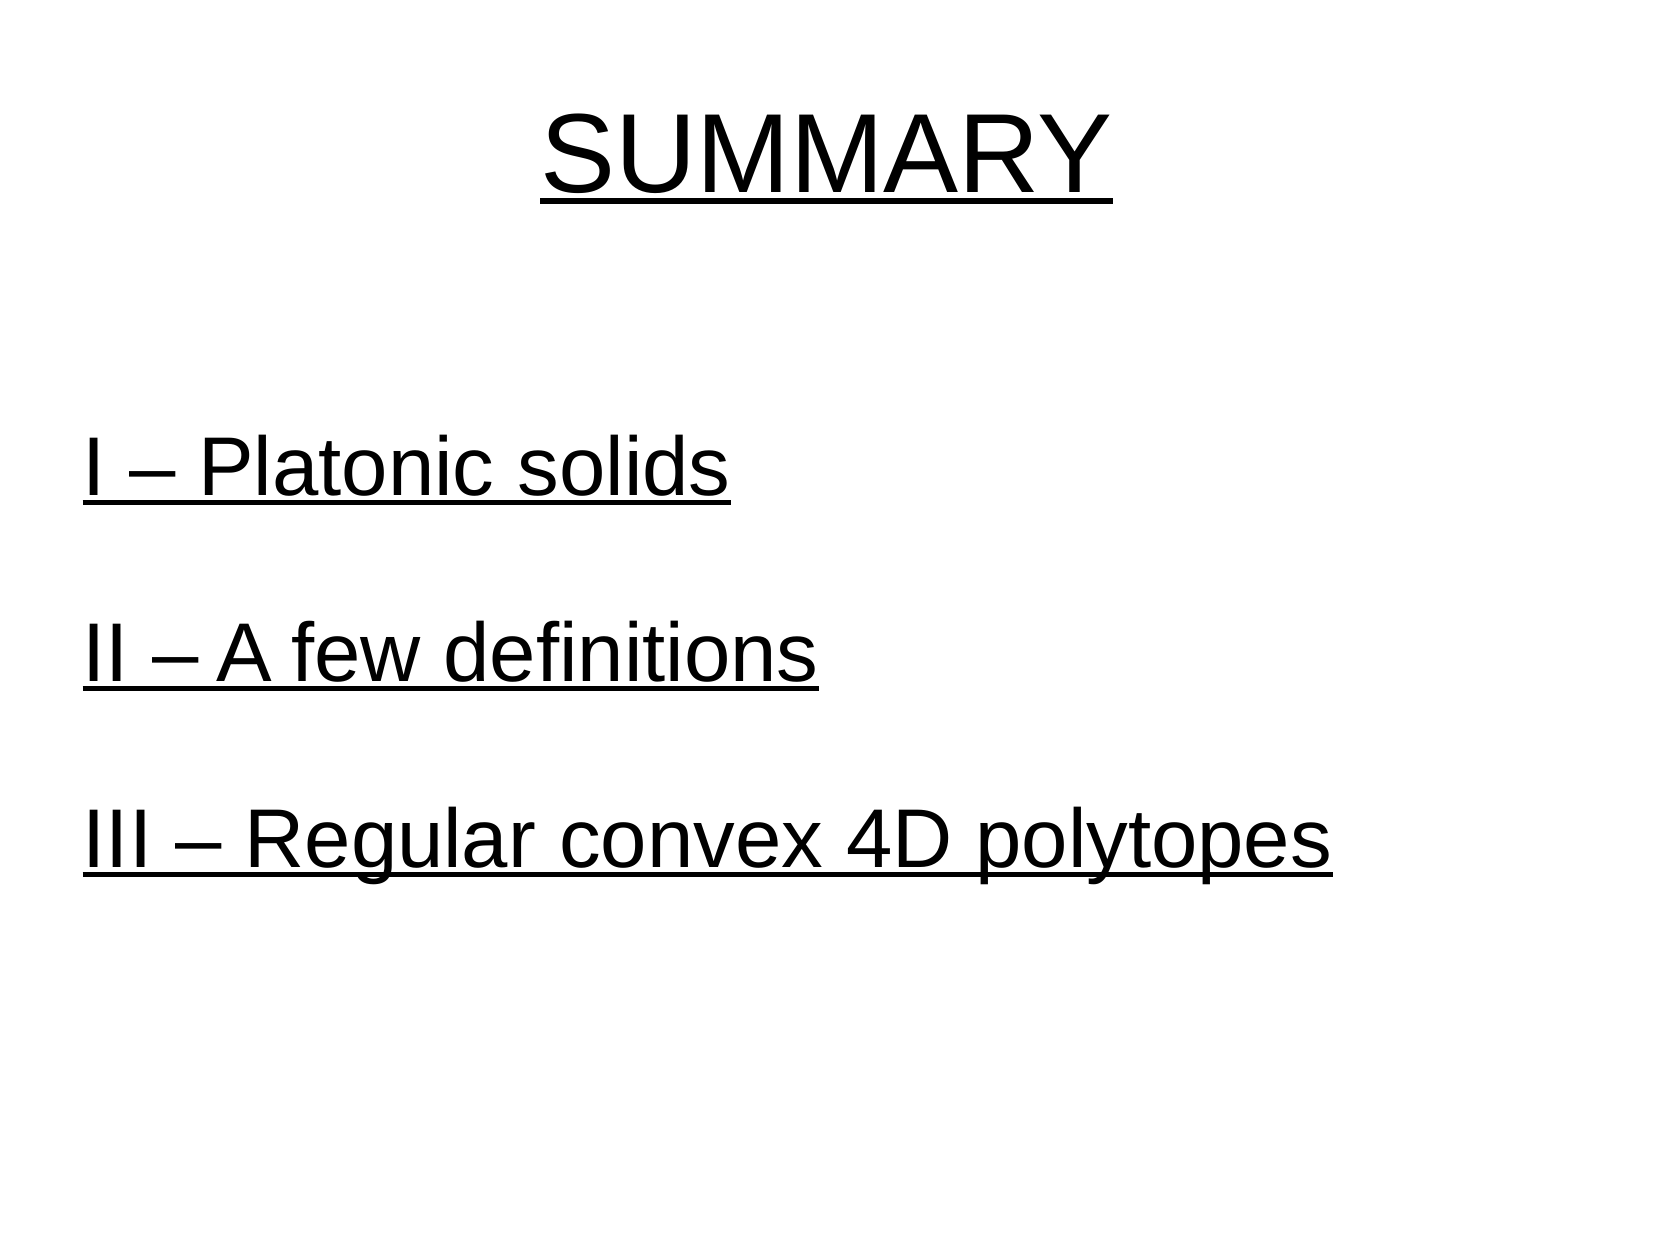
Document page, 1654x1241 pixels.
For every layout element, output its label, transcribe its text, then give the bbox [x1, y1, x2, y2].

subtitle I – Platonic solids II – A few definitions III – Regular convex 4D polytopes [82, 297, 1571, 1102]
title SUMMARY [82, 56, 1571, 250]
